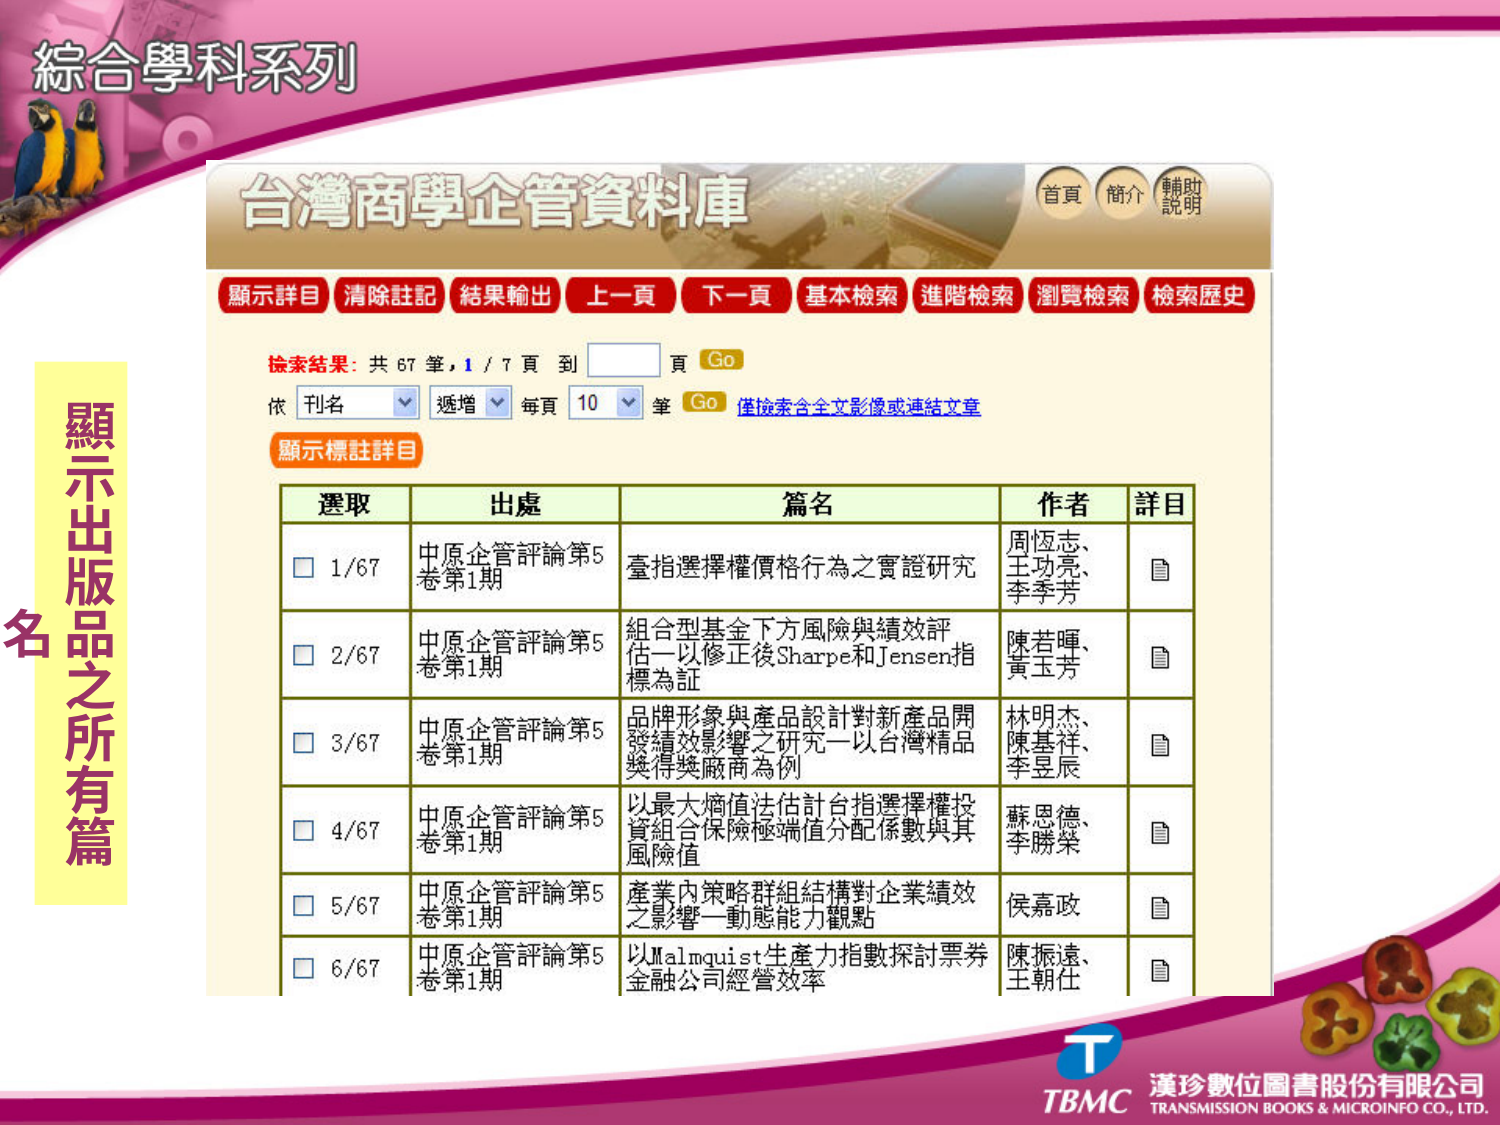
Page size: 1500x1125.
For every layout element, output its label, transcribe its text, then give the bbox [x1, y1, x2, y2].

picture [206, 160, 1274, 996]
text_box 顯示出版品之所有篇名 [34, 361, 128, 905]
